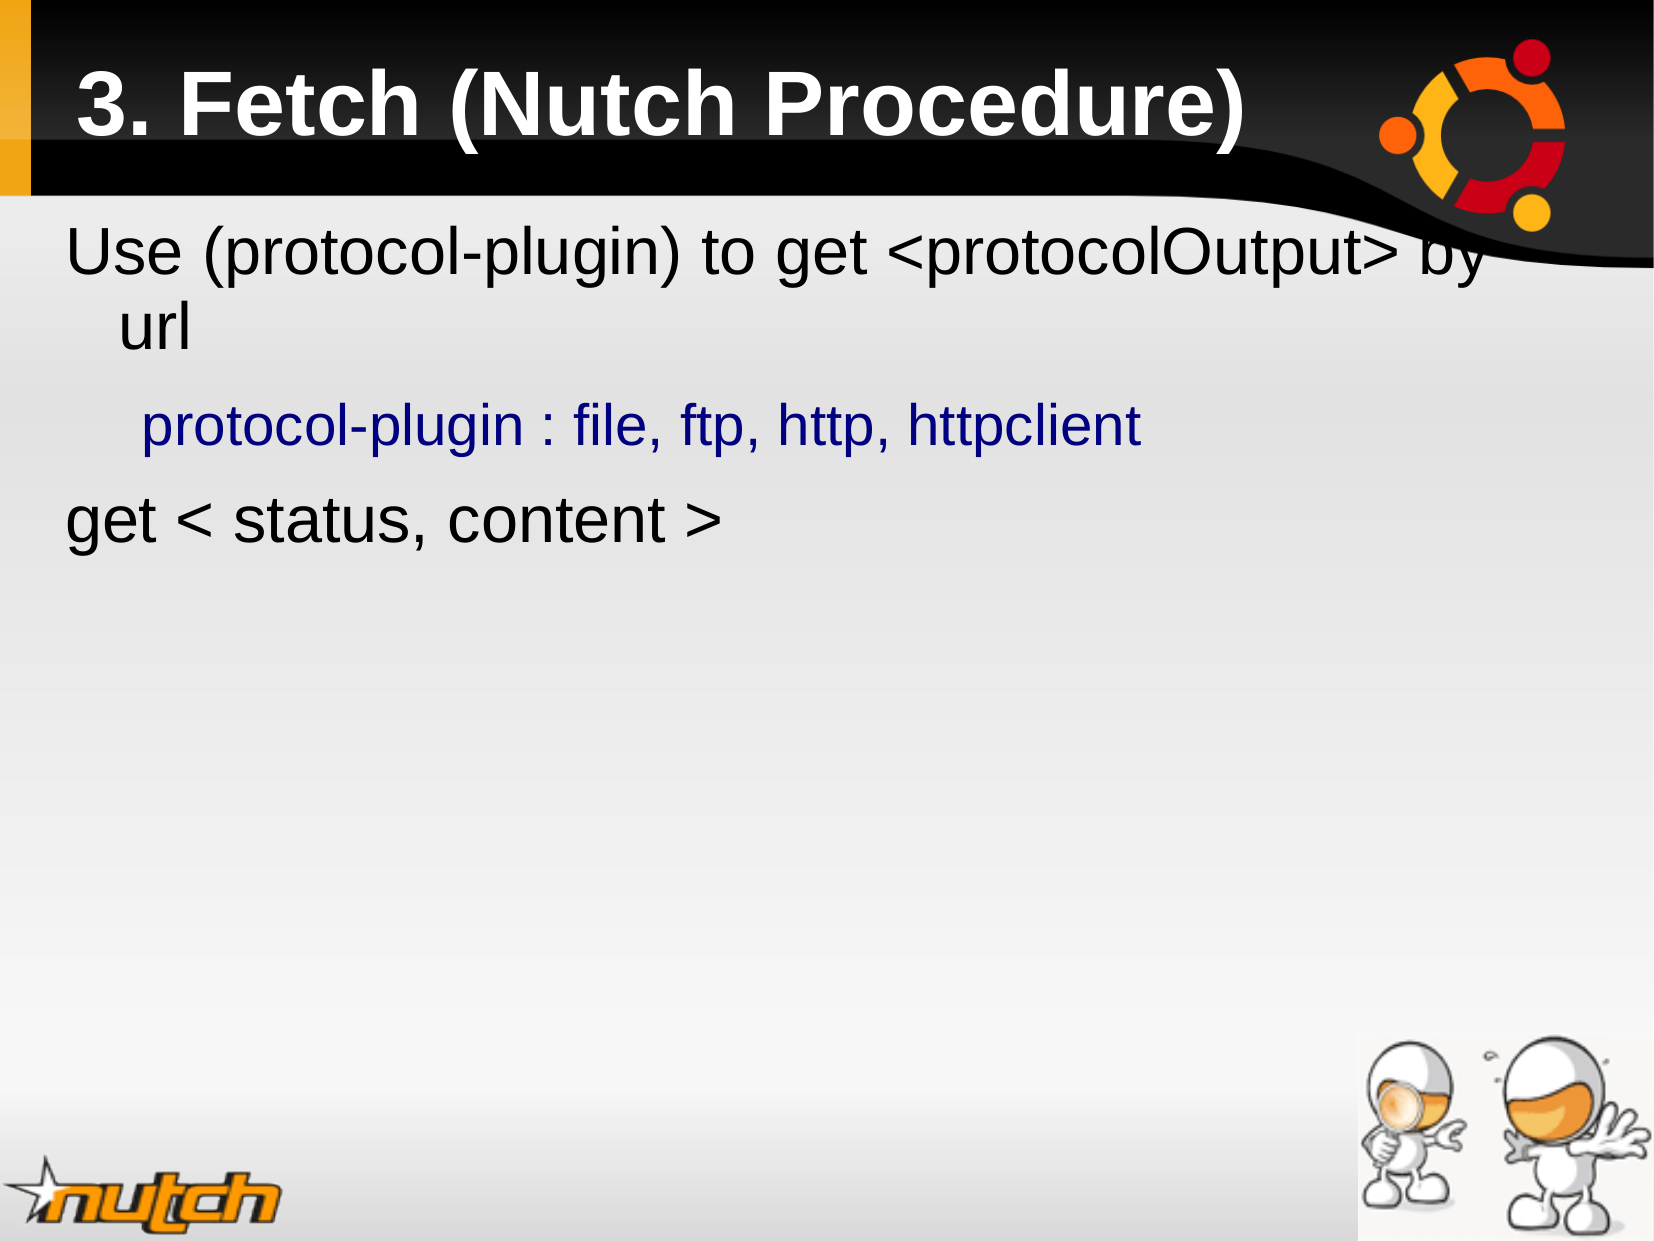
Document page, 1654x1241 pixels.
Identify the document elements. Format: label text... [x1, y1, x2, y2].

picture [0, 0, 1654, 1241]
title 3. Fetch (Nutch Procedure) [76, 7, 1565, 200]
list Use (protocol-plugin) to get <protocolOutput> by url protocol-plugin : file, ftp, http, httpclient get < status, content > [47, 214, 1536, 995]
